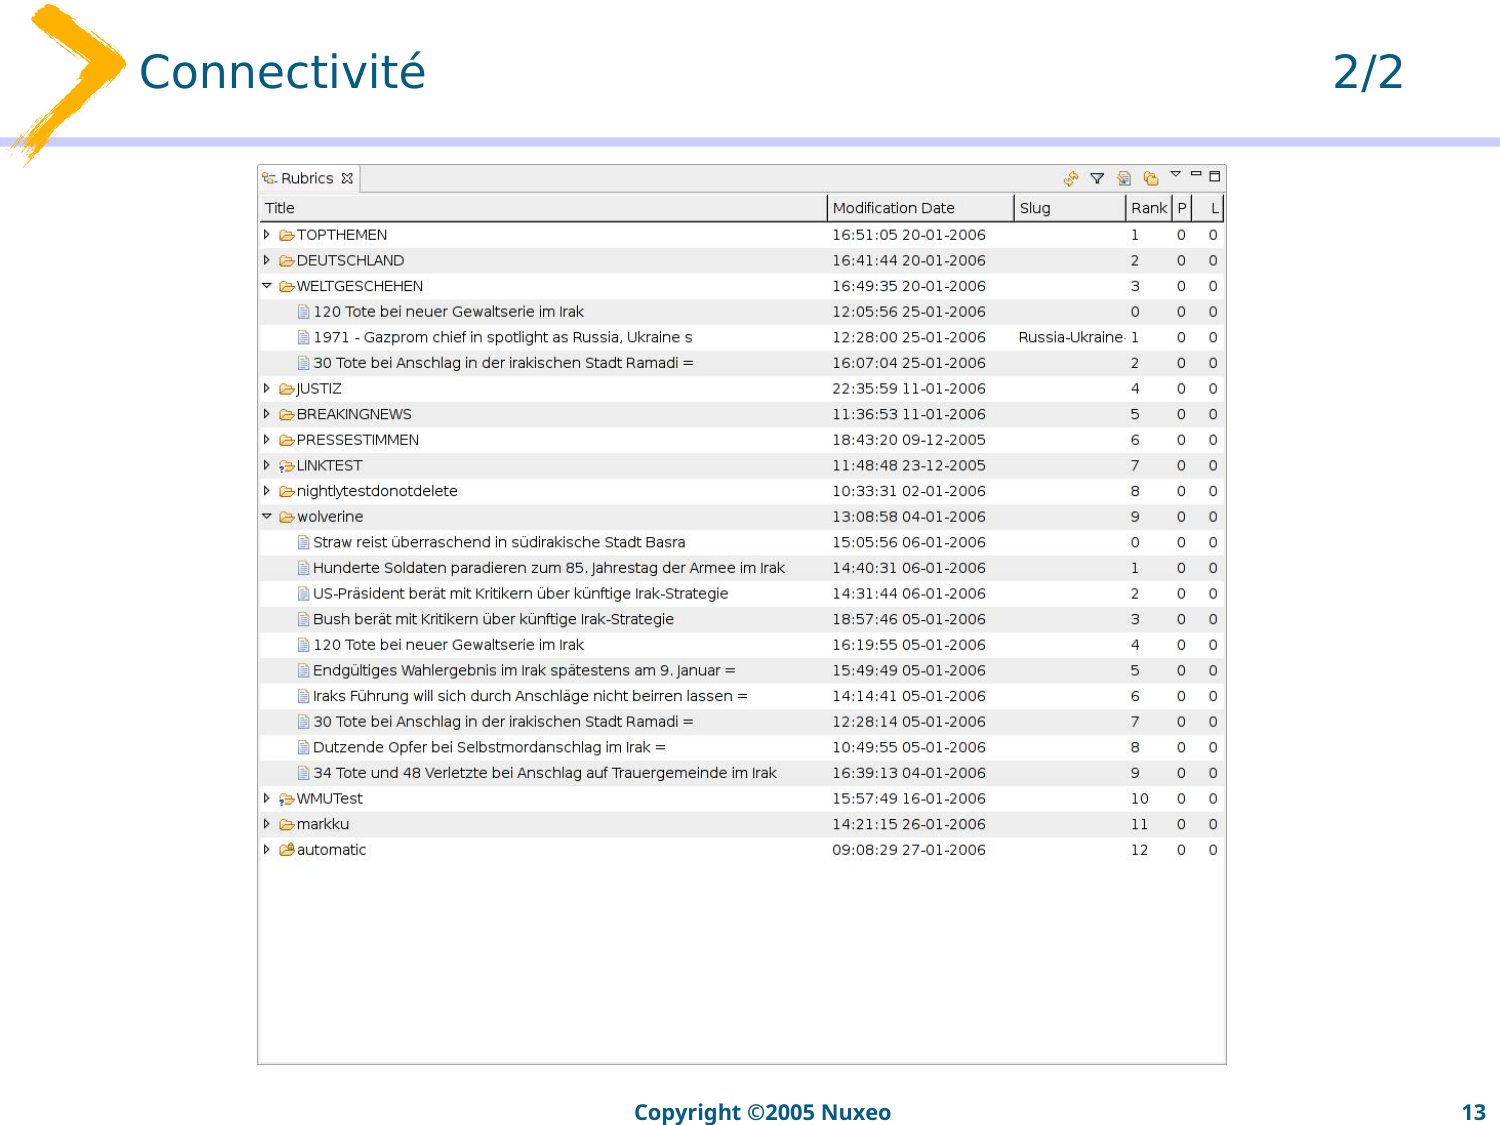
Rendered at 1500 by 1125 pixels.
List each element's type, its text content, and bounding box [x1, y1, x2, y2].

picture [4, 4, 126, 169]
picture [257, 164, 1227, 1065]
title Connectivité 2/2 [138, 12, 1409, 130]
